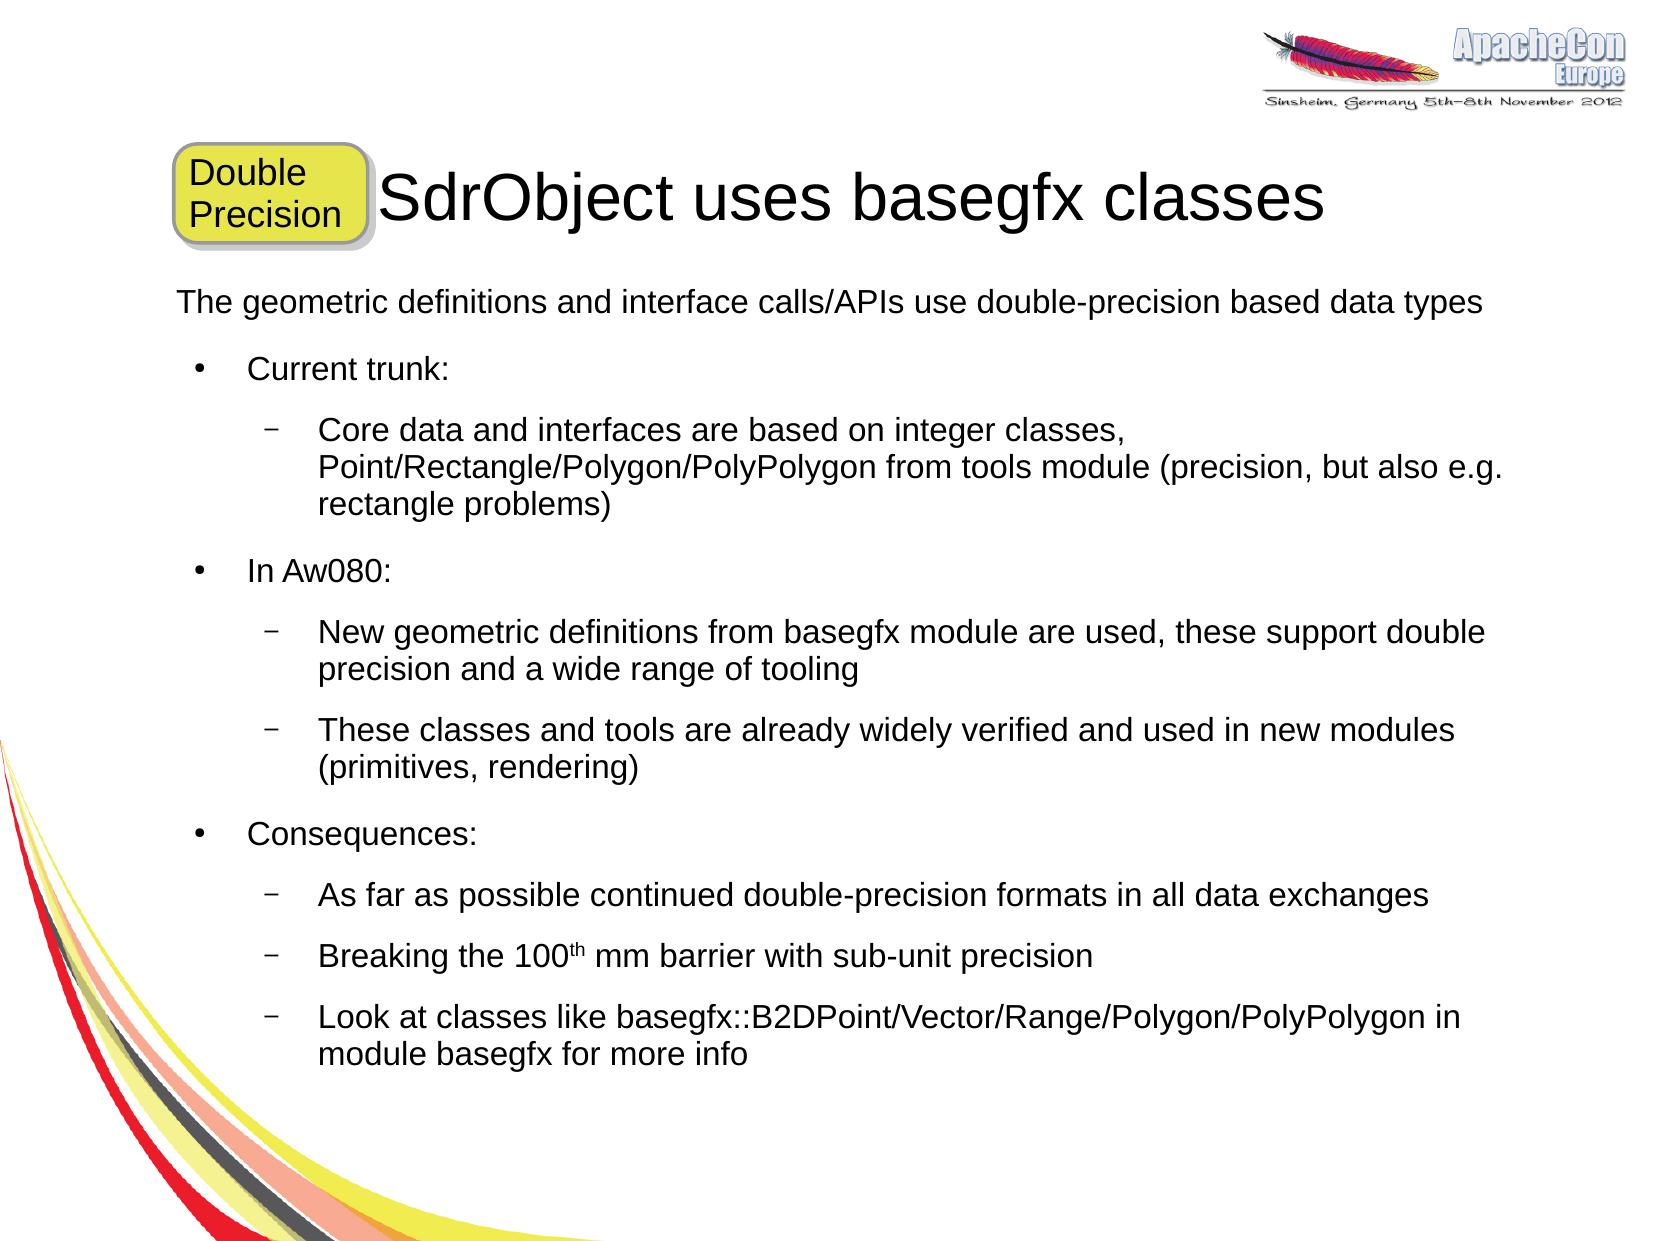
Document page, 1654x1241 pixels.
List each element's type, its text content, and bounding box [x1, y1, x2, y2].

title SdrObject uses basegfx classes [377, 148, 1530, 247]
list The geometric definitions and interface calls/APIs use double-precision based data types Current trunk: Core data and interfaces are based on integer classes, Point/Rectangle/Polygon/PolyPolygon from tools module (precision, but also e.g. rectangle problems) In Aw080: New geometric definitions from basegfx module are used, these support double precision and a wide range of tooling These classes and tools are already widely verified and used in new modules (primitives, rendering) Consequences: As far as possible continued double-precision formats in all data exchanges Breaking the 100th mm barrier with sub-unit precision Look at classes like basegfx::B2DPoint/Vector/Range/Polygon/PolyPolygon in module basegfx for more info [176, 283, 1535, 1078]
picture [0, 0, 1654, 1241]
text_box Double Precision [173, 143, 368, 243]
